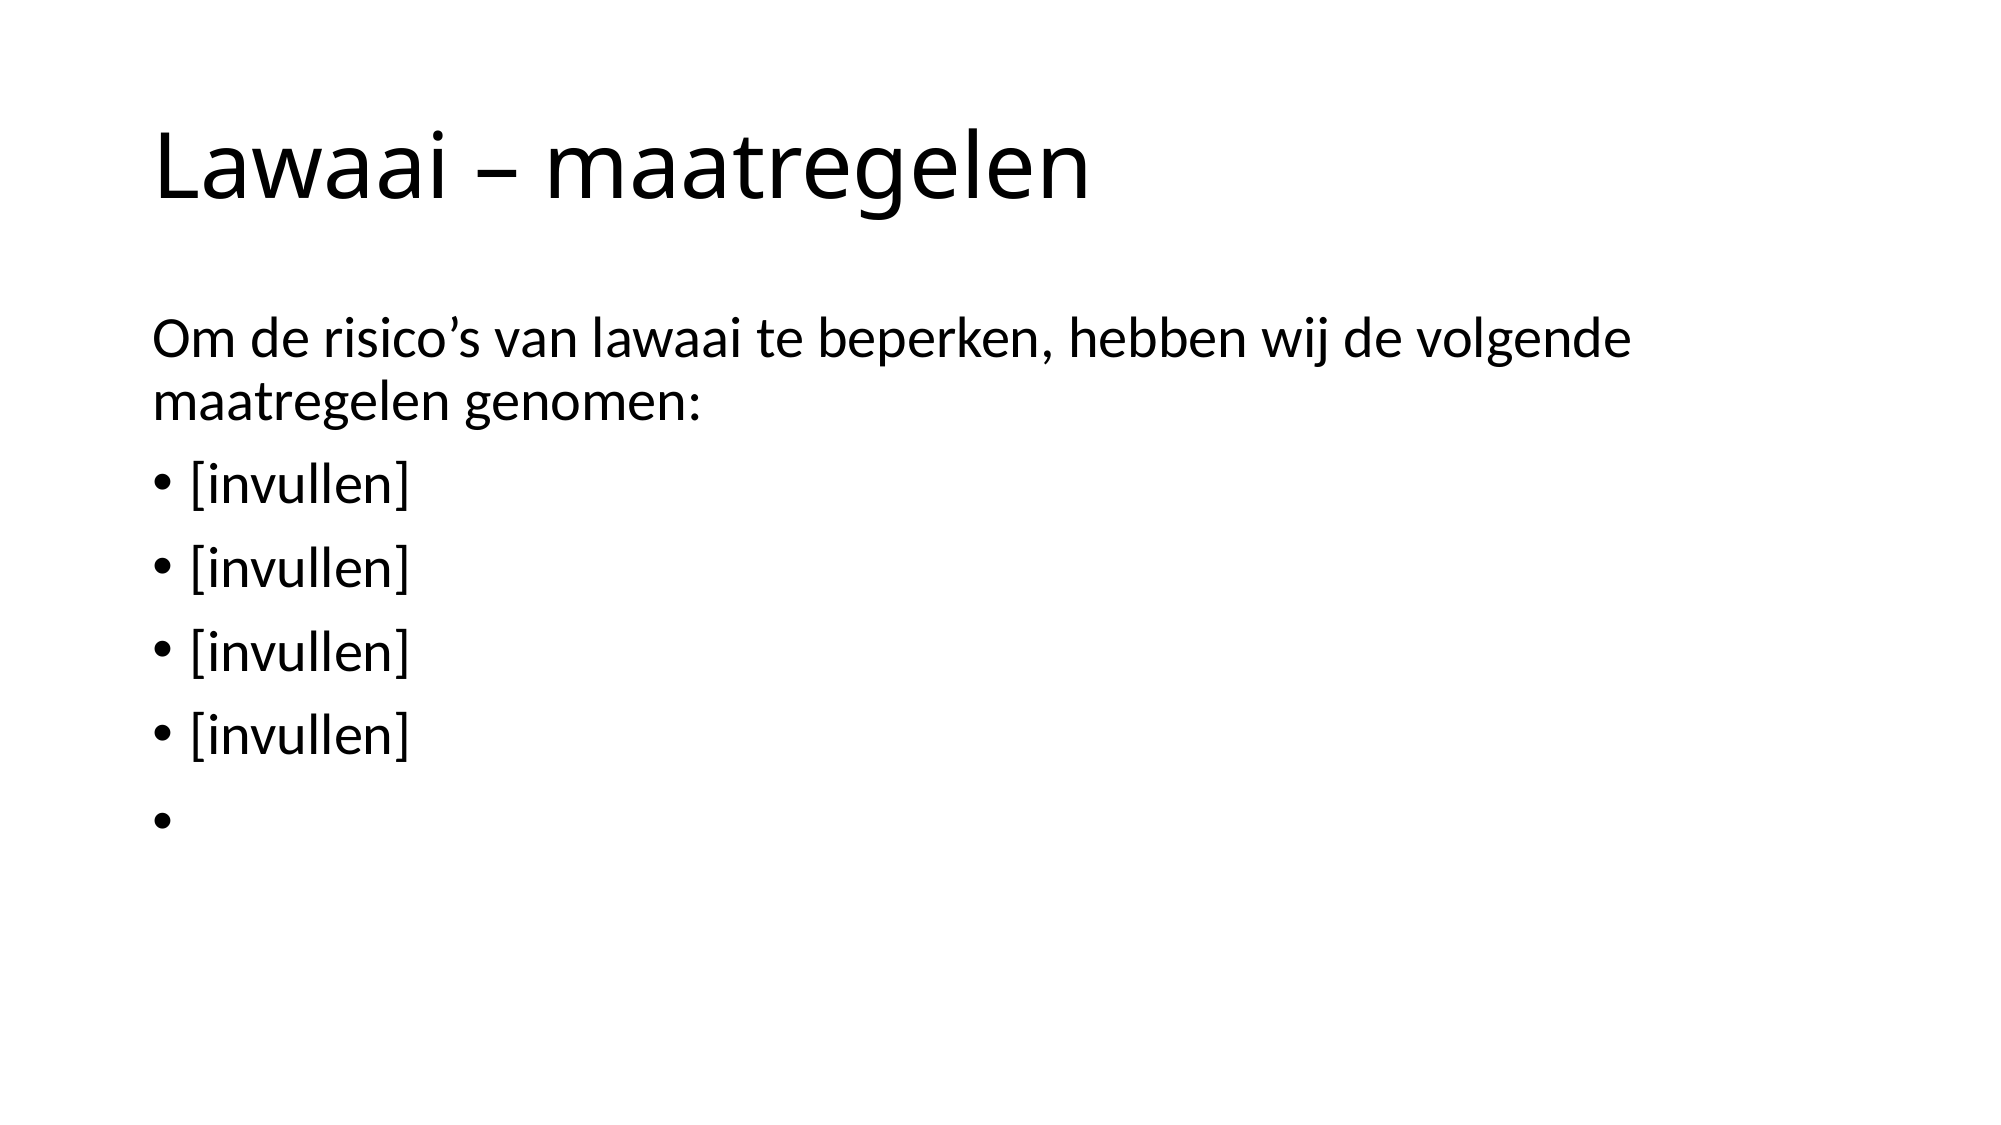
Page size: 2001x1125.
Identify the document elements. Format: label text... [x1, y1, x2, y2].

list Om de risico’s van lawaai te beperken, hebben wij de volgende maatregelen genomen: [invullen] [invullen] [invullen] [invullen] [137, 299, 1863, 1014]
title Lawaai – maatregelen [137, 59, 1863, 278]
